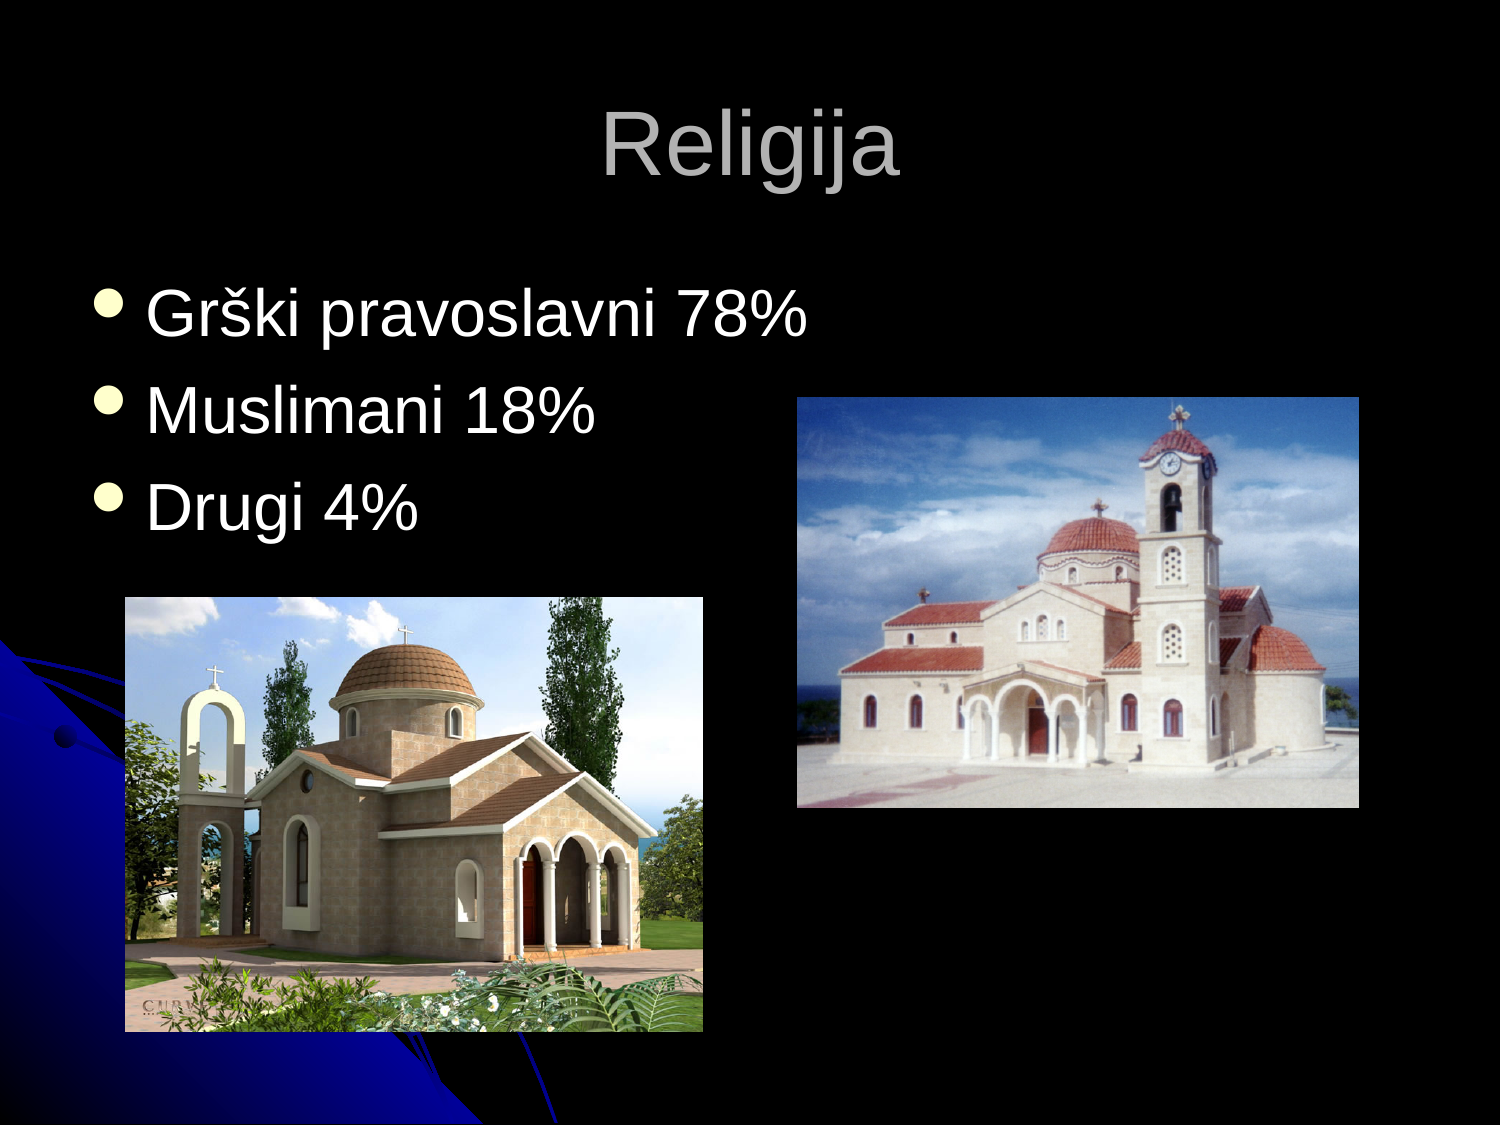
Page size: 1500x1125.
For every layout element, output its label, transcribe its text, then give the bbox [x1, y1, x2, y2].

picture [125, 597, 703, 1032]
picture [797, 397, 1359, 808]
title Religija [75, 37, 1425, 241]
list Grški pravoslavni 78% Muslimani 18% Drugi 4% [75, 262, 1425, 916]
